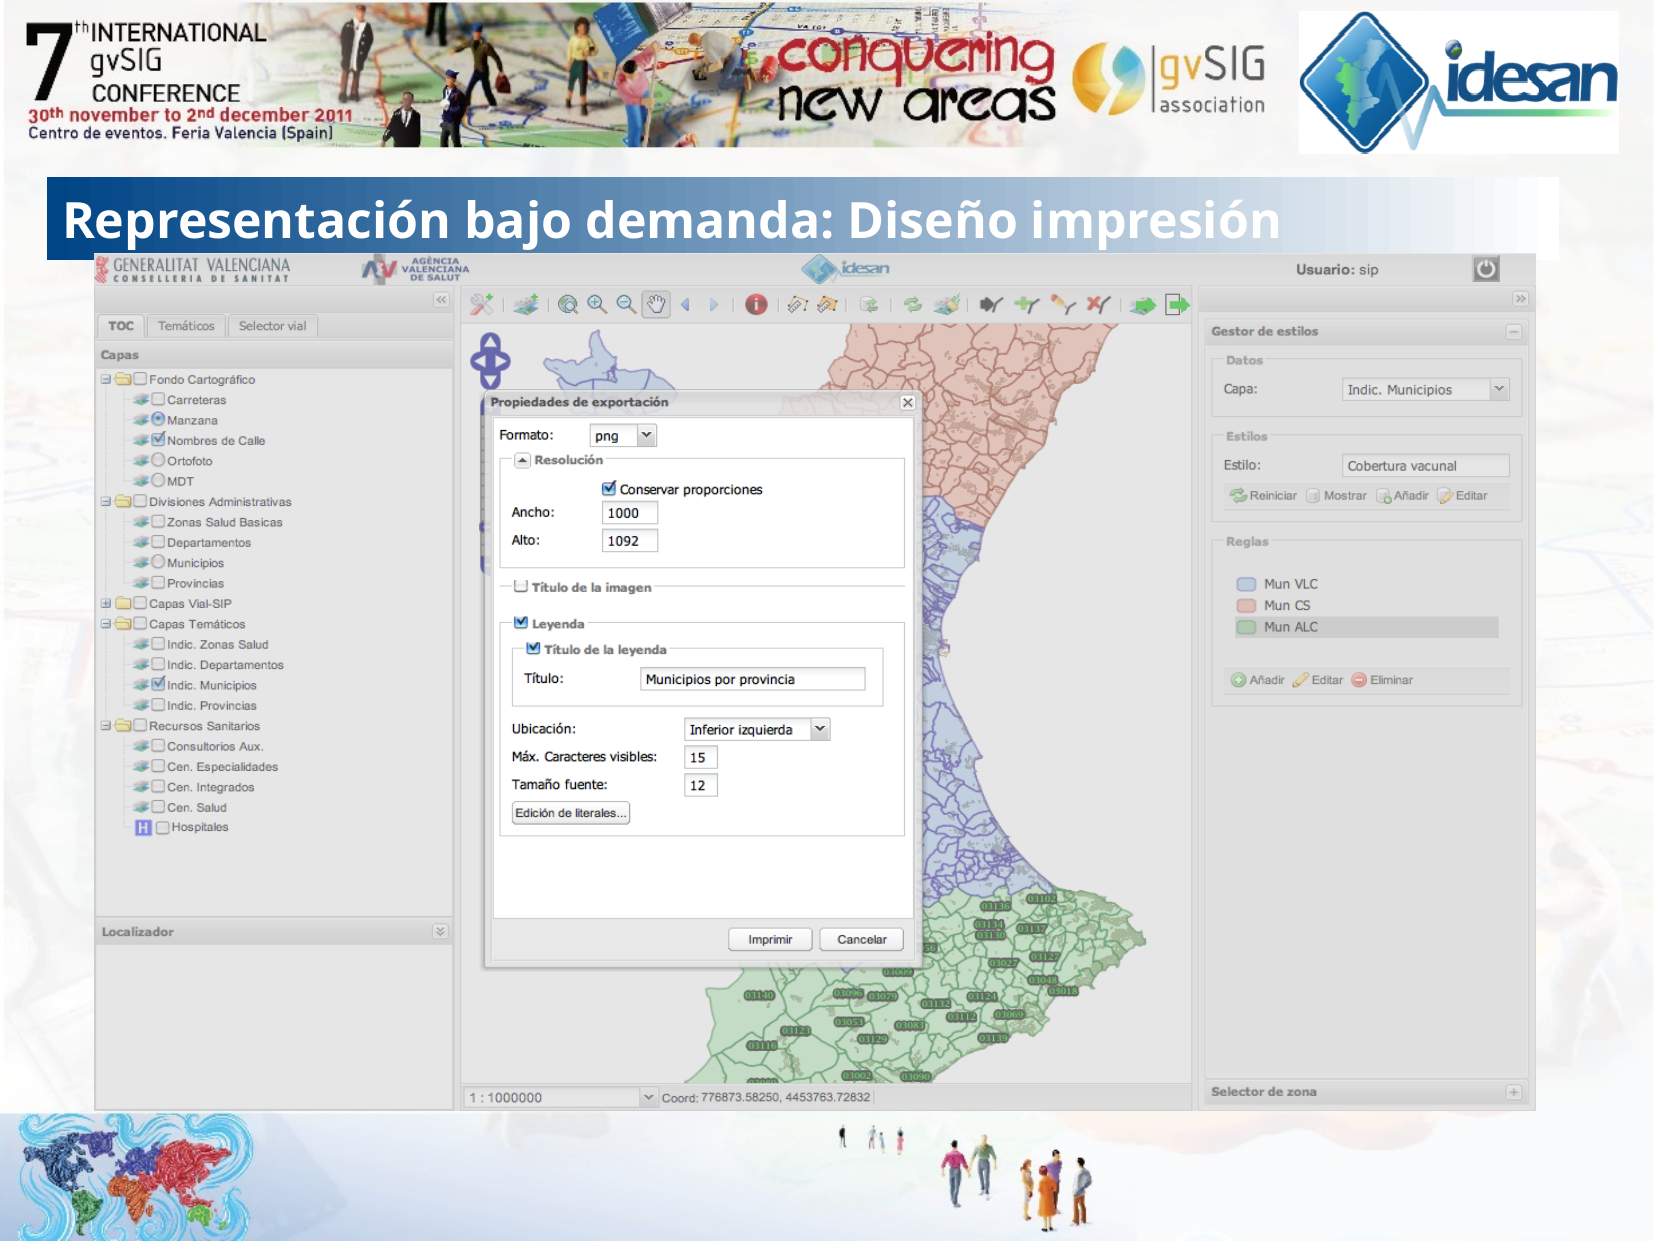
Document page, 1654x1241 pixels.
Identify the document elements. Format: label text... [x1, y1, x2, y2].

picture [0, 0, 1654, 1241]
text_box Representación bajo demanda: Diseño impresión [47, 177, 1560, 251]
